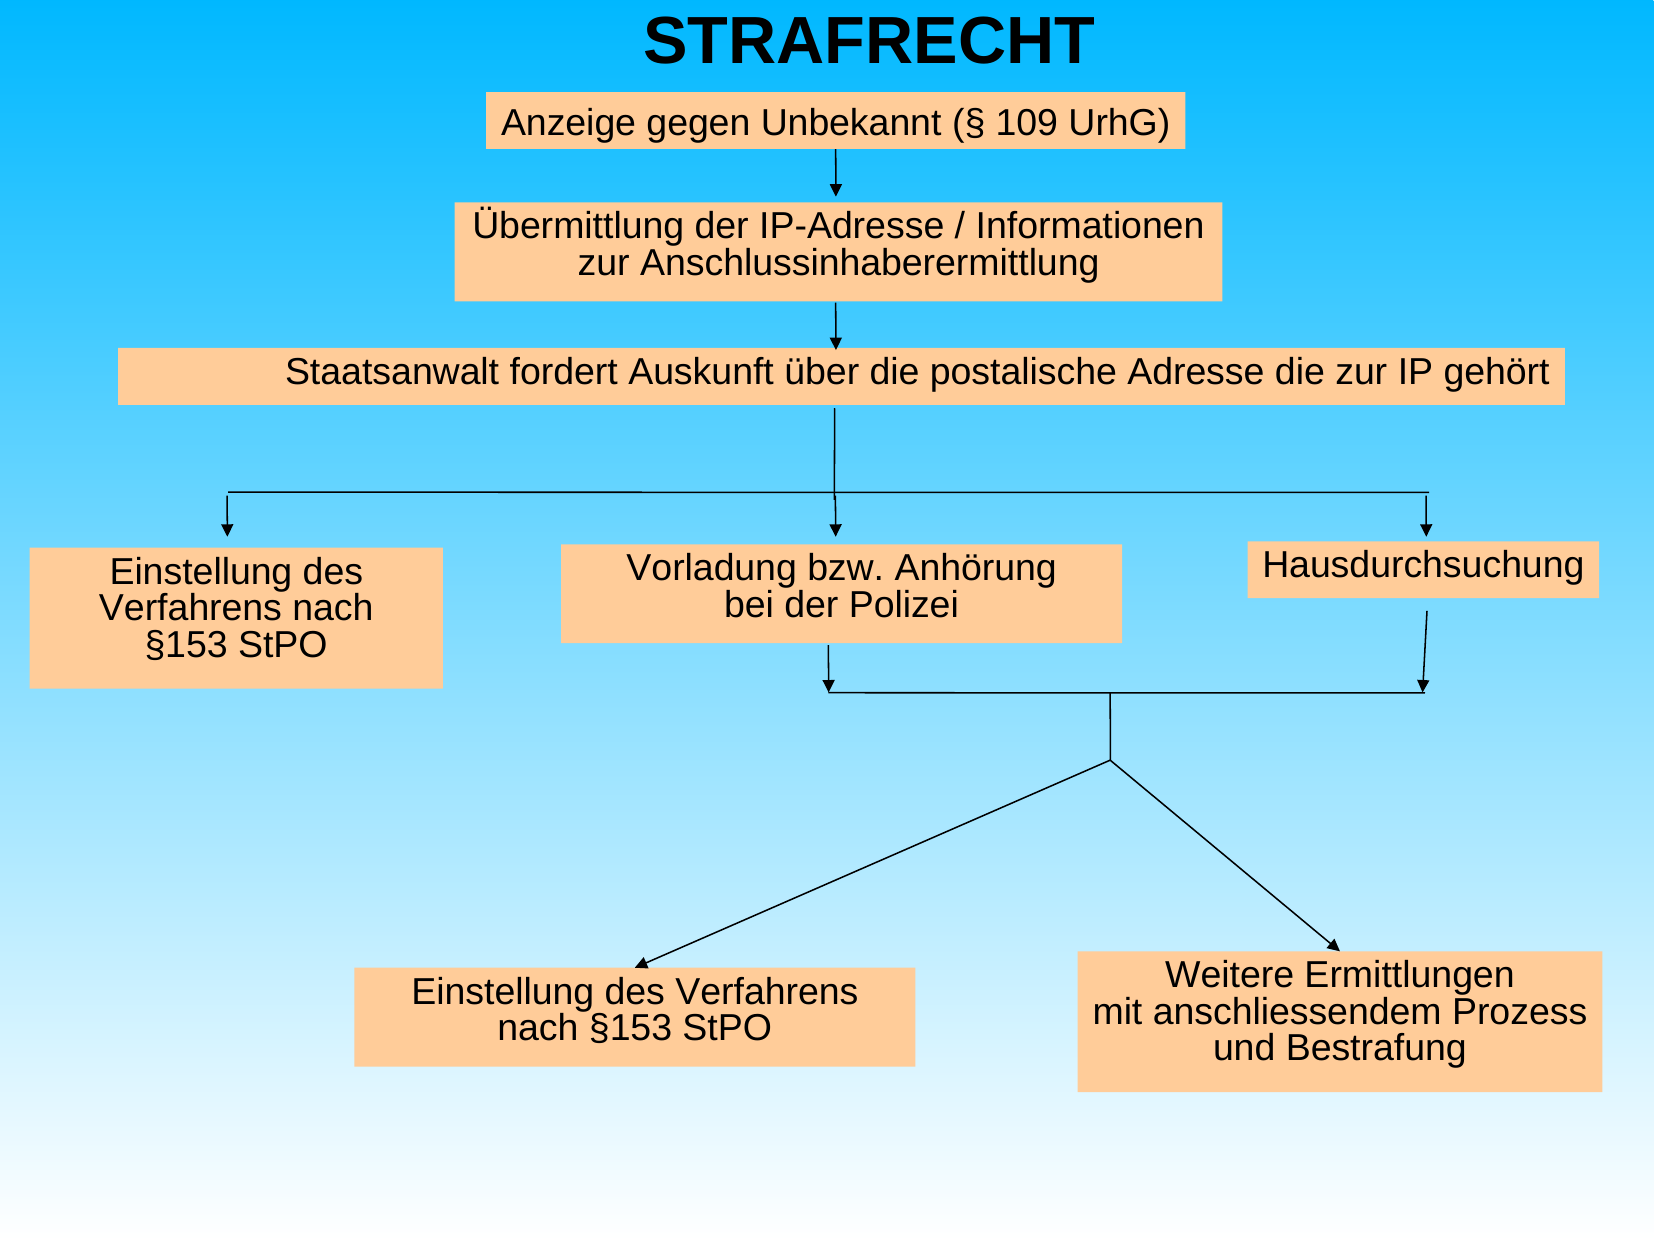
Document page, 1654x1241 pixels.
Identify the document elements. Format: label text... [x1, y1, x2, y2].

text_box Hausdurchsuchung [1247, 541, 1600, 599]
text_box Anzeige gegen Unbekannt (§ 109 UrhG)‏ [486, 92, 1186, 149]
text_box Übermittlung der IP-Adresse / Informationen zur Anschlussinhaberermittlung [454, 202, 1223, 302]
text_box Einstellung des Verfahrens nach §153 StPO [29, 547, 443, 689]
text_box STRAFRECHT [628, 4, 1111, 92]
text_box Weitere Ermittlungen mit anschliessendem Prozess und Bestrafung [1077, 951, 1603, 1093]
text_box Vorladung bzw. Anhörung bei der Polizei [561, 544, 1123, 644]
text_box Staatsanwalt fordert Auskunft über die postalische Adresse die zur IP gehört [118, 347, 1565, 405]
text_box Einstellung des Verfahrens nach §153 StPO [354, 967, 916, 1067]
